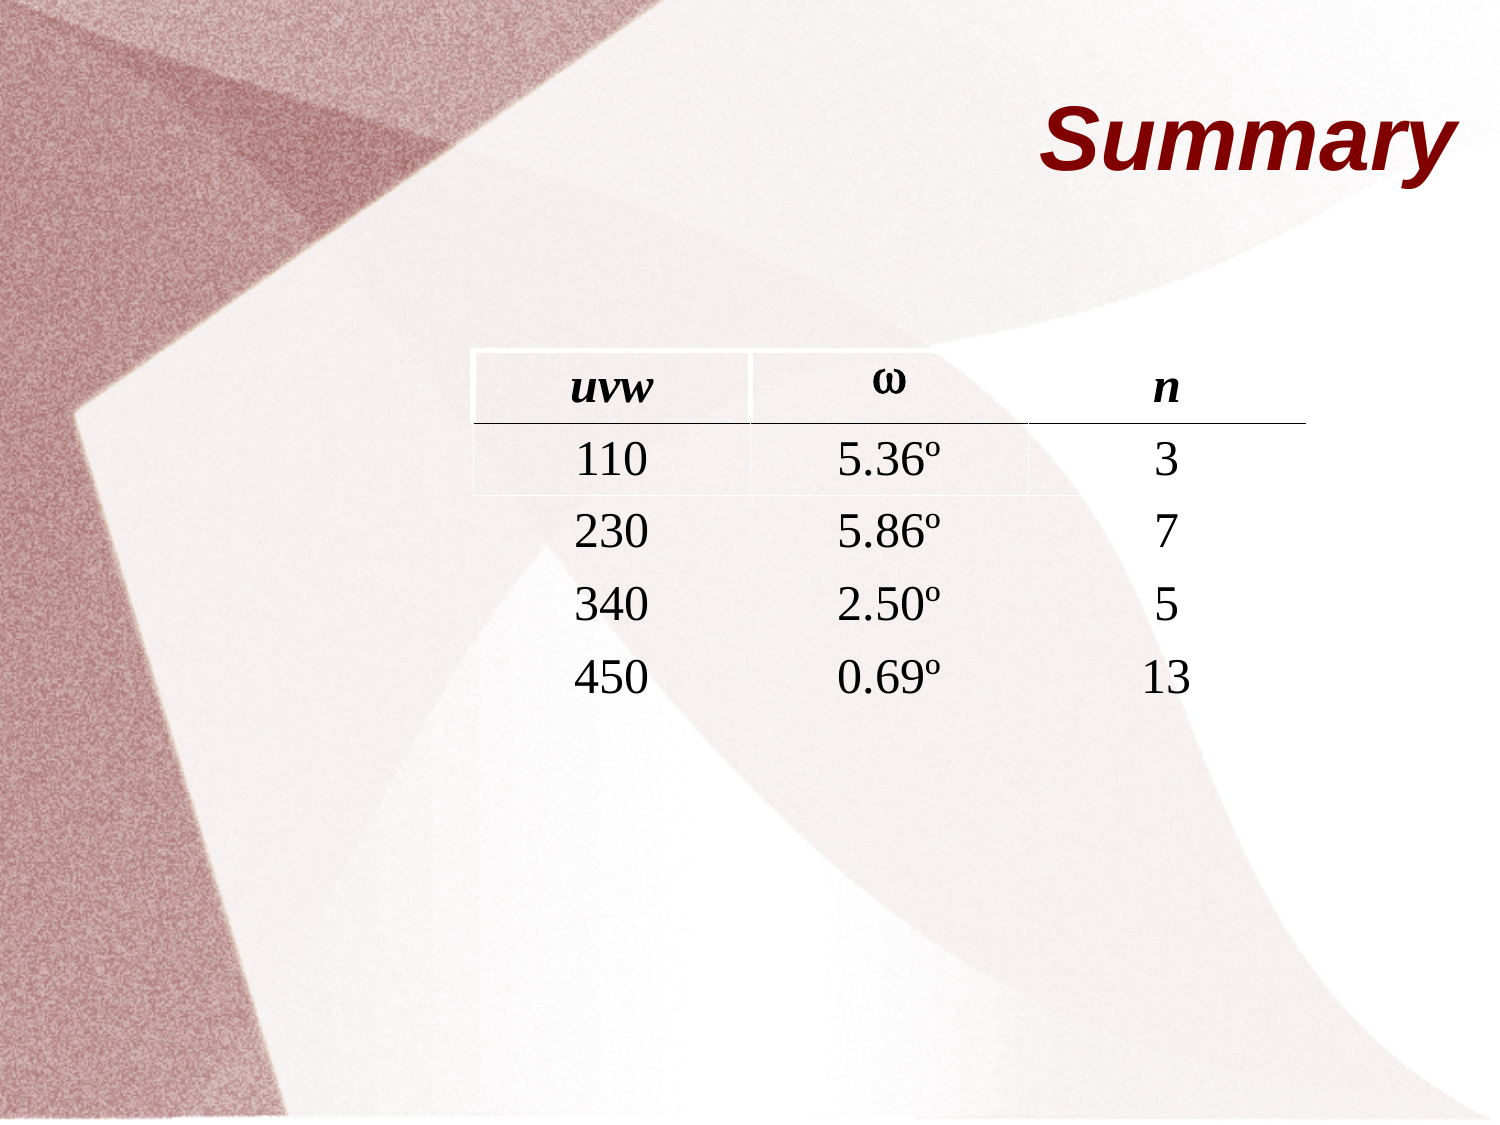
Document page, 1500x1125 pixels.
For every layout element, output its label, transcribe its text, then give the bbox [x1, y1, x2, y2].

title Summary [541, 52, 1458, 226]
table_header w [753, 353, 1026, 423]
table_cell 2.50º [751, 568, 1028, 641]
table_header n [1031, 351, 1306, 423]
table_cell 7 [1028, 496, 1306, 568]
table_header uvw [476, 353, 748, 423]
table_cell 230 [473, 496, 751, 568]
table_cell 5.86º [751, 496, 1028, 568]
table_cell 0.69º [751, 641, 1028, 714]
table_cell 3 [1029, 424, 1306, 495]
table_cell 5.36º [751, 424, 1028, 495]
table_cell 110 [474, 424, 750, 495]
table_cell 340 [473, 568, 751, 641]
picture [0, 0, 1500, 1125]
table_cell 5 [1028, 568, 1306, 641]
table_cell 13 [1028, 641, 1306, 714]
table_cell 450 [473, 641, 751, 714]
